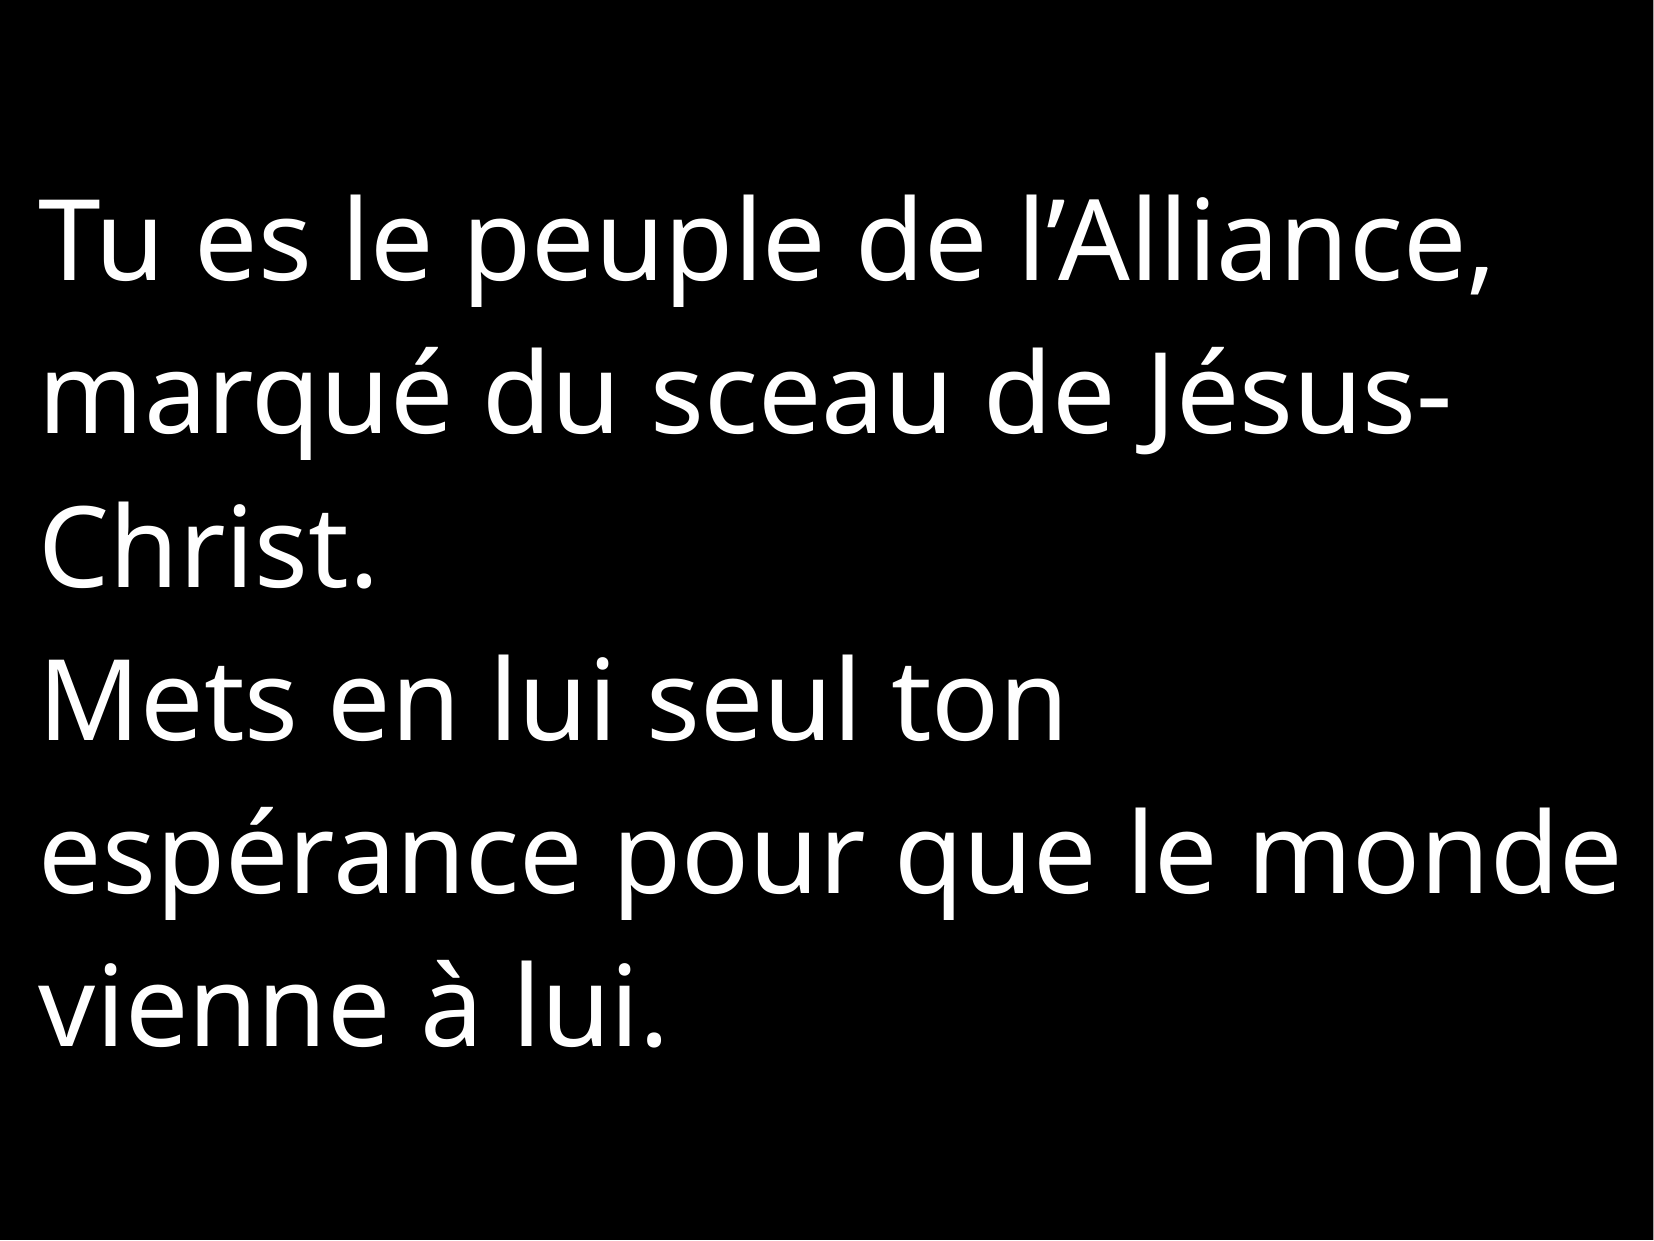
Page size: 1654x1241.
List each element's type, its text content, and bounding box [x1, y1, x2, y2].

subtitle Tu es le peuple de l’Alliance, marqué du sceau de Jésus-Christ. Mets en lui seul ton espérance pour que le monde vienne à lui. [39, 58, 1628, 1182]
